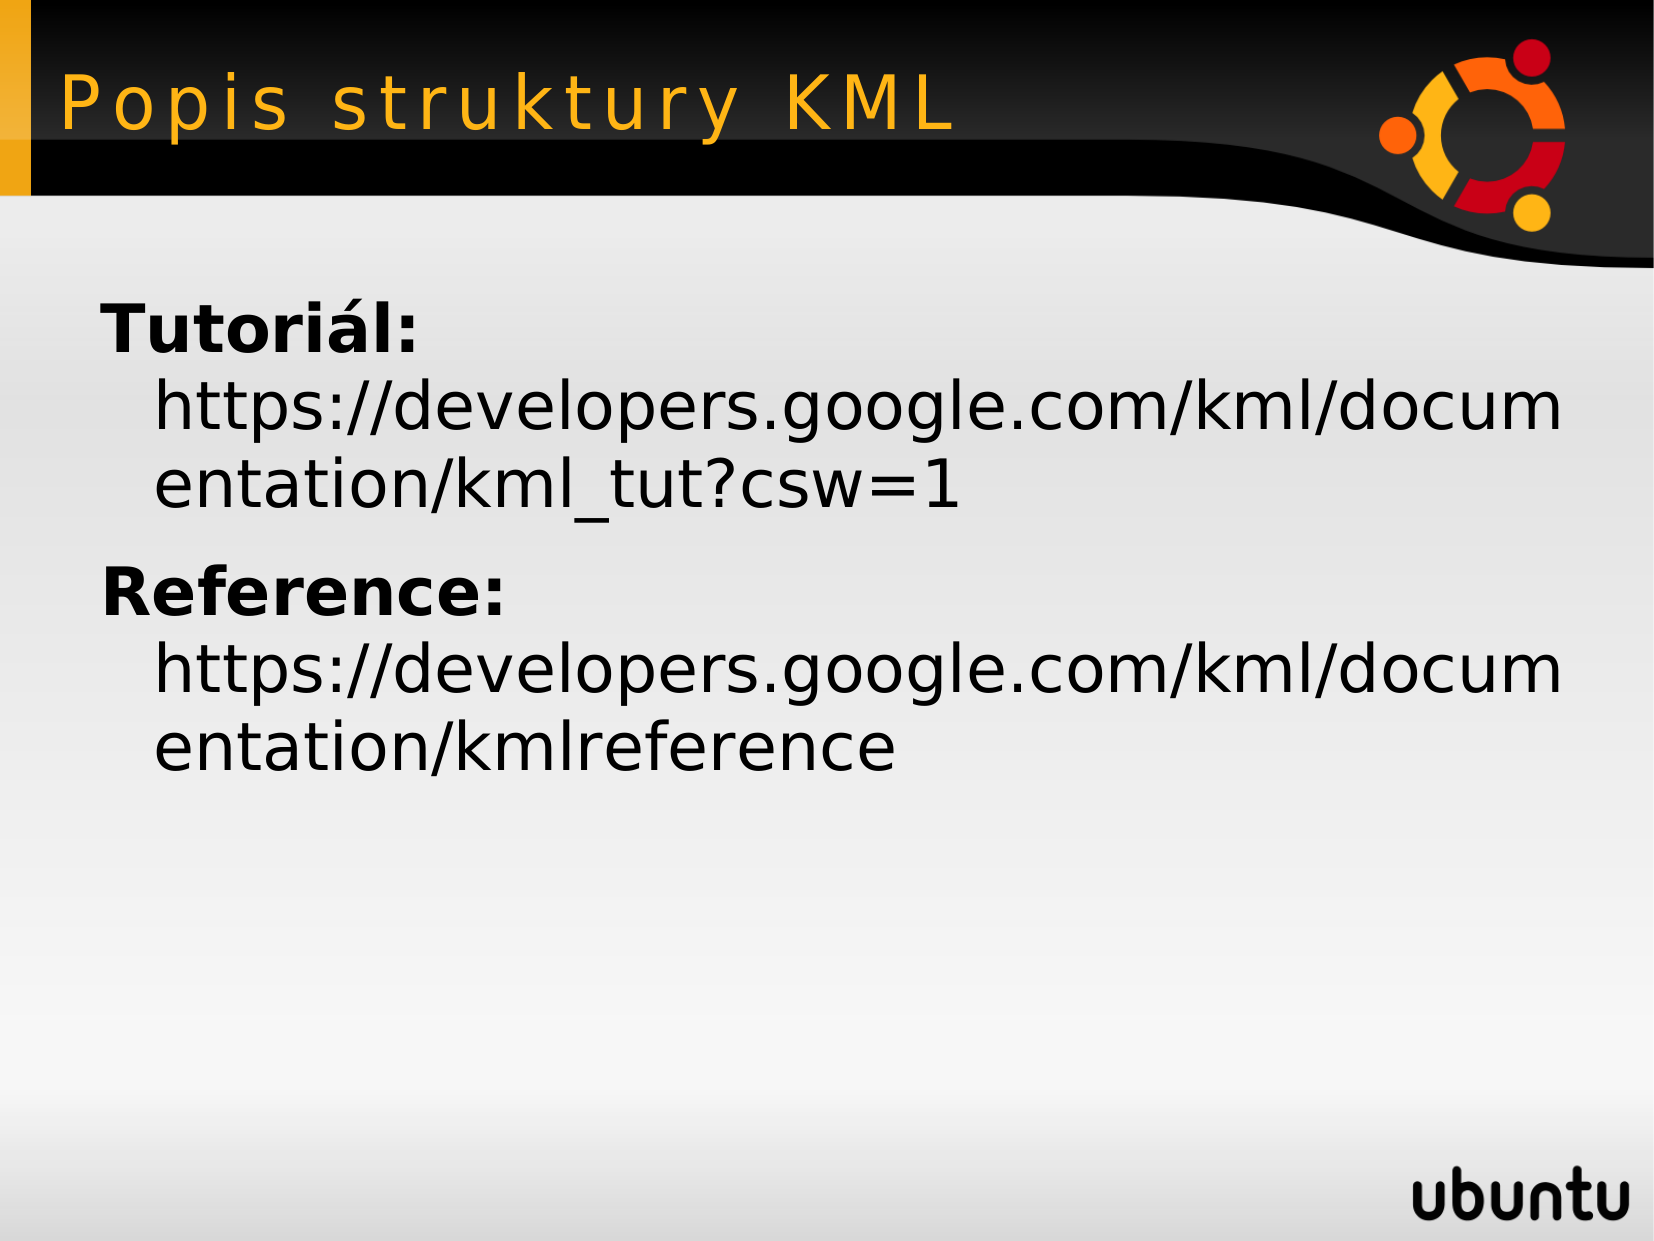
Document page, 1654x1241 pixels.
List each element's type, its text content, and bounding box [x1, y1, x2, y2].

list Tutoriál: https://developers.google.com/kml/documentation/kml_tut?csw=1 Reference: https://developers.google.com/kml/documentation/kmlreference [82, 290, 1571, 1109]
picture [0, 0, 1654, 1241]
title Popis struktury KML [59, 29, 1270, 178]
